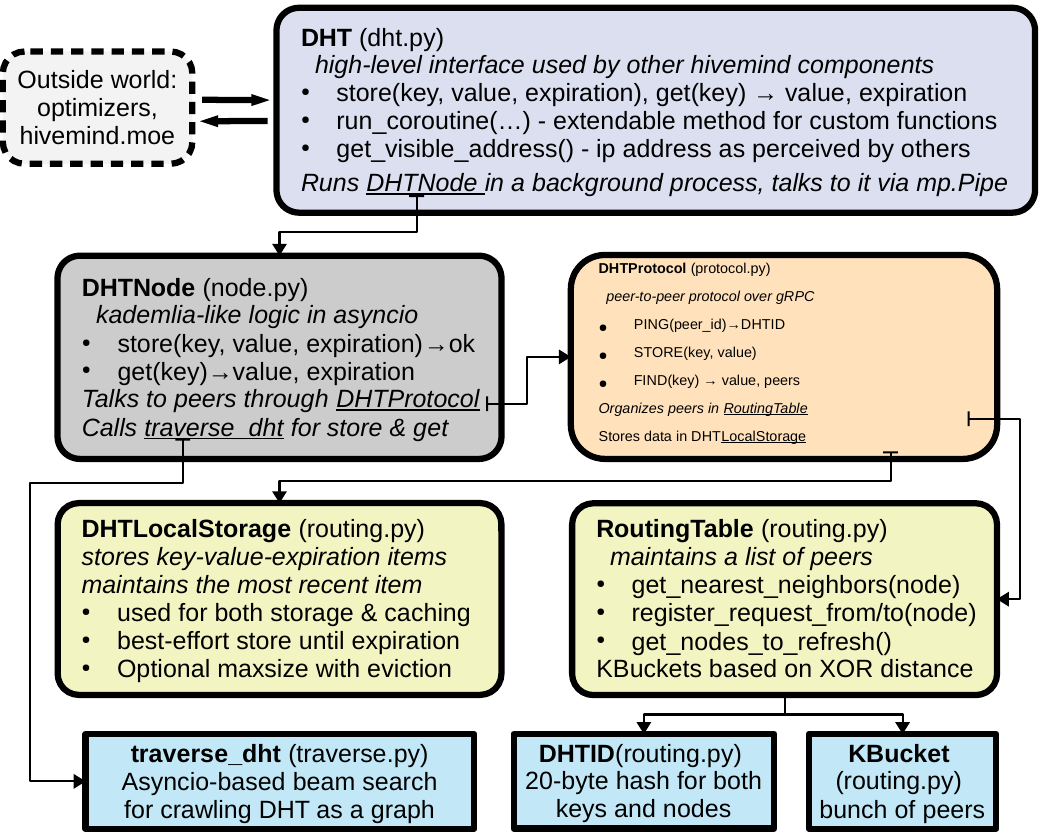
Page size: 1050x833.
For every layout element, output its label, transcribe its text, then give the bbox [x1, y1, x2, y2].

text_box traverse_dht (traverse.py) Asyncio-based beam search for crawling DHT as a graph [85, 733, 475, 829]
text_box RoutingTable (routing.py) maintains a list of peers get_nearest_neighbors(node) register_request_from/to(node) get_nodes_to_refresh() KBuckets based on XOR distance [572, 503, 998, 696]
text_box DHTID(routing.py) 20-byte hash for both keys and nodes [513, 733, 775, 829]
text_box DHTProtocol (protocol.py) peer-to-peer protocol over gRPC PING(peer_id)→DHTID STORE(key, value) FIND(key) → value, peers Organizes peers in RoutingTable Stores data in DHTLocalStorage [570, 254, 998, 459]
text_box DHTLocalStorage (routing.py) stores key-value-expiration items maintains the most recent item used for both storage & caching best-effort store until expiration Optional maxsize with eviction [57, 503, 502, 695]
text_box Outside world: optimizers, hivemind.moe [2, 51, 193, 164]
text_box DHTNode (node.py) kademlia-like logic in asyncio store(key, value, expiration)→ok get(key)→value, expiration Talks to peers through DHTProtocol Calls traverse_dht for store & get [57, 255, 502, 459]
text_box DHT (dht.py) high-level interface used by other hivemind components store(key, value, expiration), get(key) → value, expiration run_coroutine(…) - extendable method for custom functions get_visible_address() - ip address as perceived by others Runs DHTNode in a background process, talks to it via mp.Pipe [276, 7, 1036, 213]
text_box KBucket (routing.py) bunch of peers [808, 733, 997, 829]
